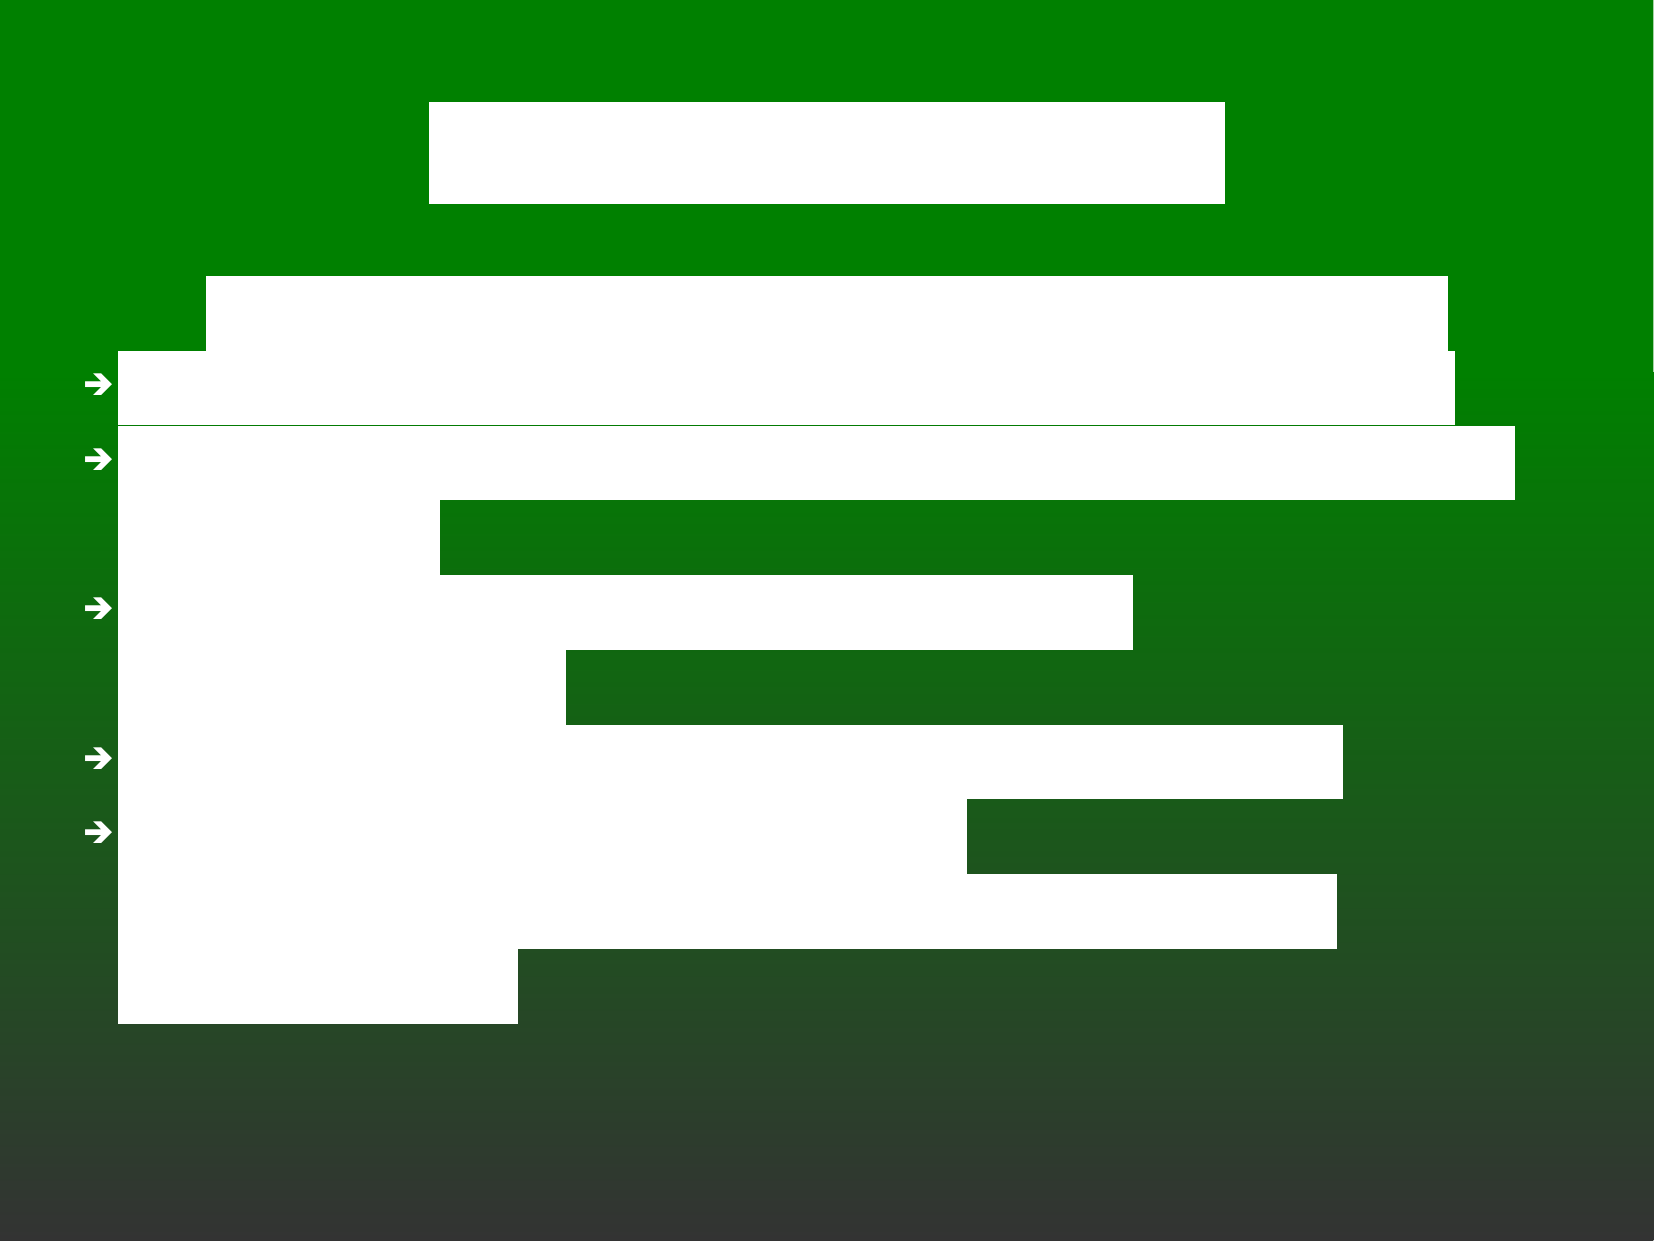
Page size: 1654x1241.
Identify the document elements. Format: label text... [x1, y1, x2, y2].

title Informacje wstępne [82, 49, 1571, 257]
subtitle Najważniejsze instytucje standaryzacyjne: ANSI (American National Standards Institute) IEEE (The Institute of Electrical and Electronics Engineers) ISO (International Organization for Standarization) IETF (Internet Engineering of Task Force) EIA/TIA (Electronics Industry Association/Telecommunications Industry Association) [82, 275, 1571, 1024]
